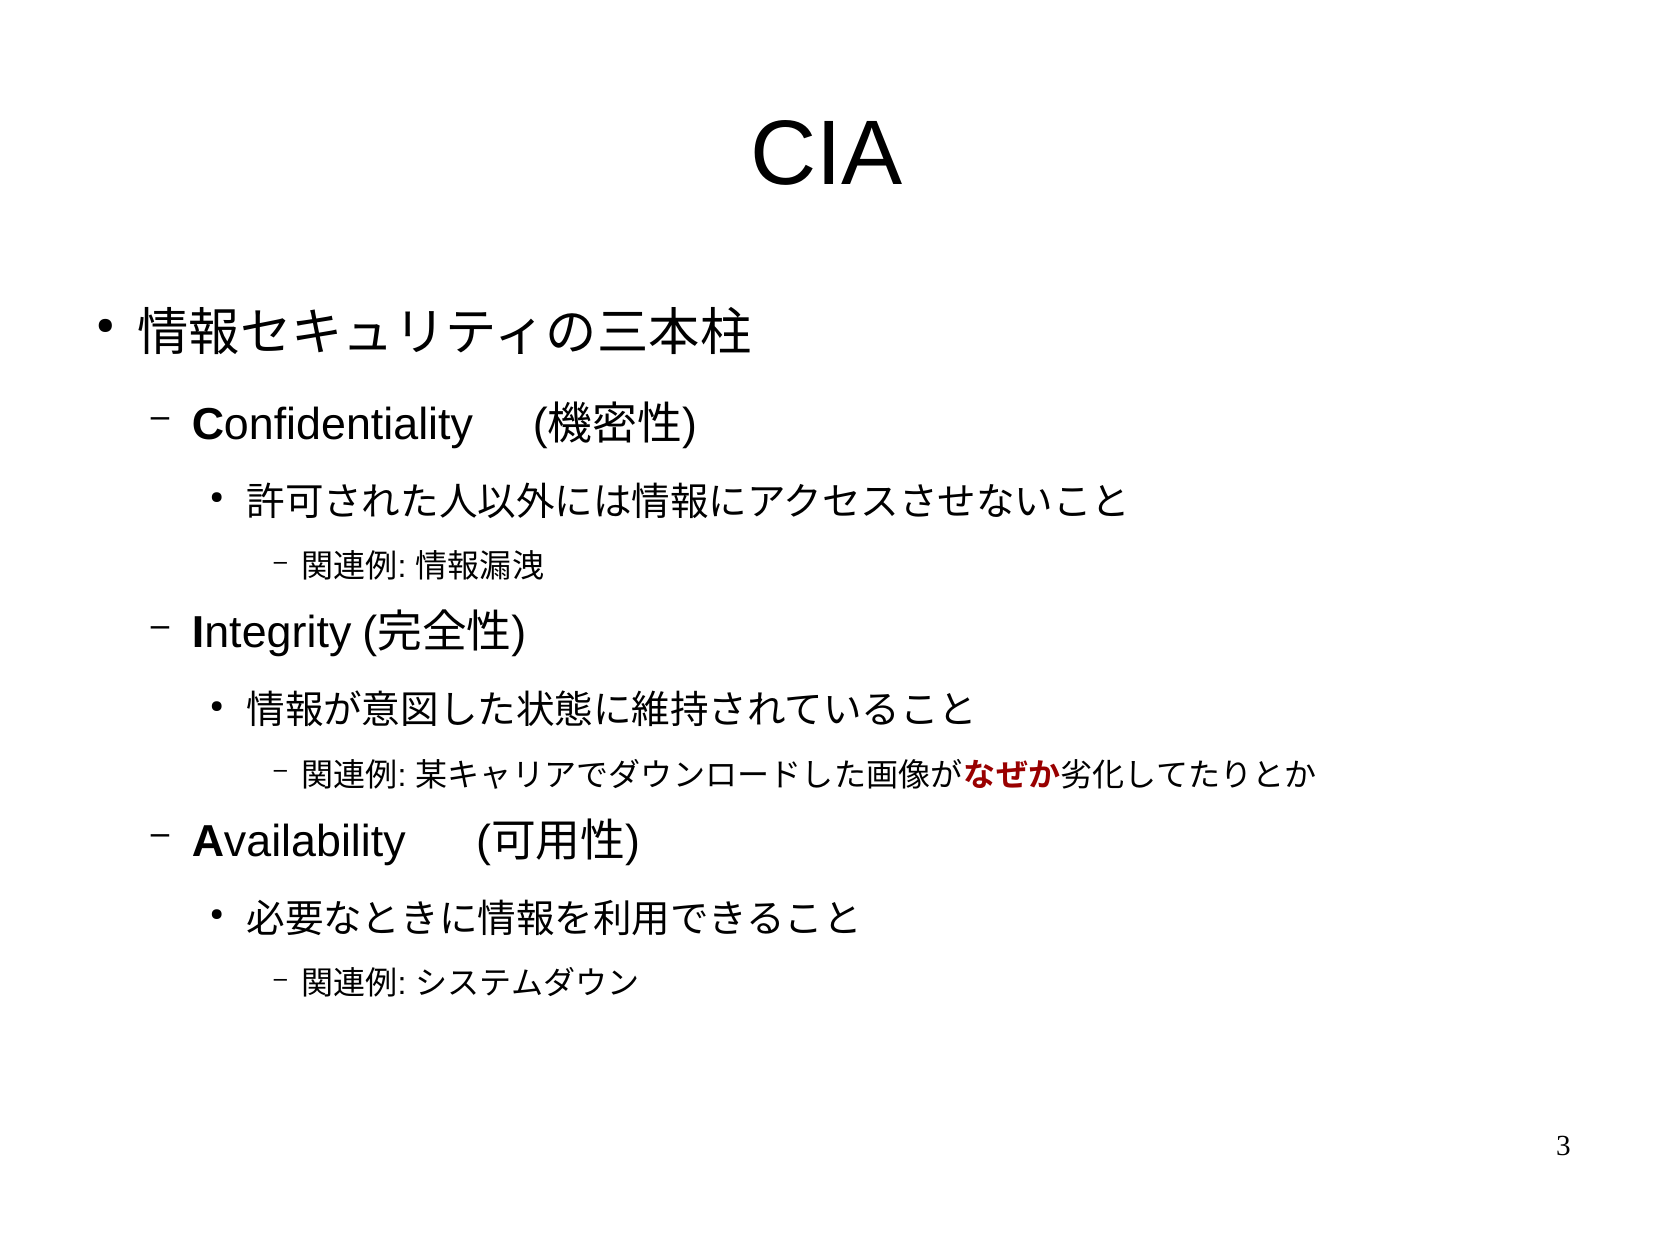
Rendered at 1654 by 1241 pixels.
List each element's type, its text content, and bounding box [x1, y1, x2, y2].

title CIA [82, 49, 1571, 257]
list 情報セキュリティの三本柱 Confidentiality (機密性) 許可された人以外には情報にアクセスさせないこと 関連例: 情報漏洩 Integrity (完全性) 情報が意図した状態に維持されていること 関連例: 某キャリアでダウンロードした画像がなぜか劣化してたりとか Availability (可用性) 必要なときに情報を利用できること 関連例: システムダウン [82, 290, 1571, 1010]
